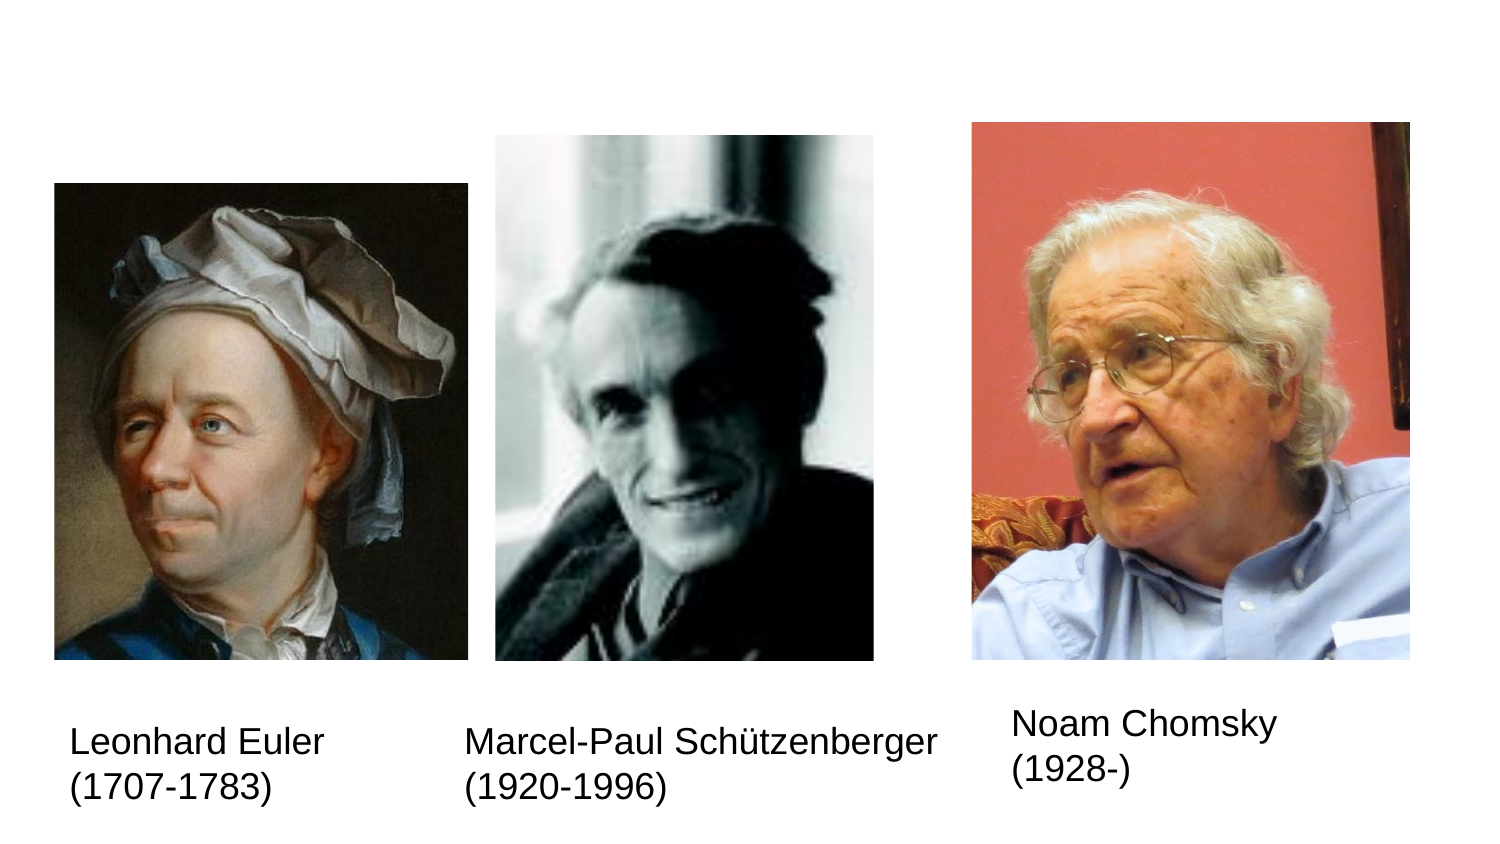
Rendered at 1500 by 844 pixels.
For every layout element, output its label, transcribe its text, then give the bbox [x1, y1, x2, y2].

picture [971, 122, 1410, 660]
picture [54, 183, 469, 660]
text_box Leonhard Euler (1707-1783) [54, 702, 449, 822]
text_box Noam Chomsky (1928-) [996, 683, 1410, 804]
text_box Marcel-Paul Schützenberger (1920-1996) [449, 702, 972, 822]
picture [495, 135, 874, 661]
